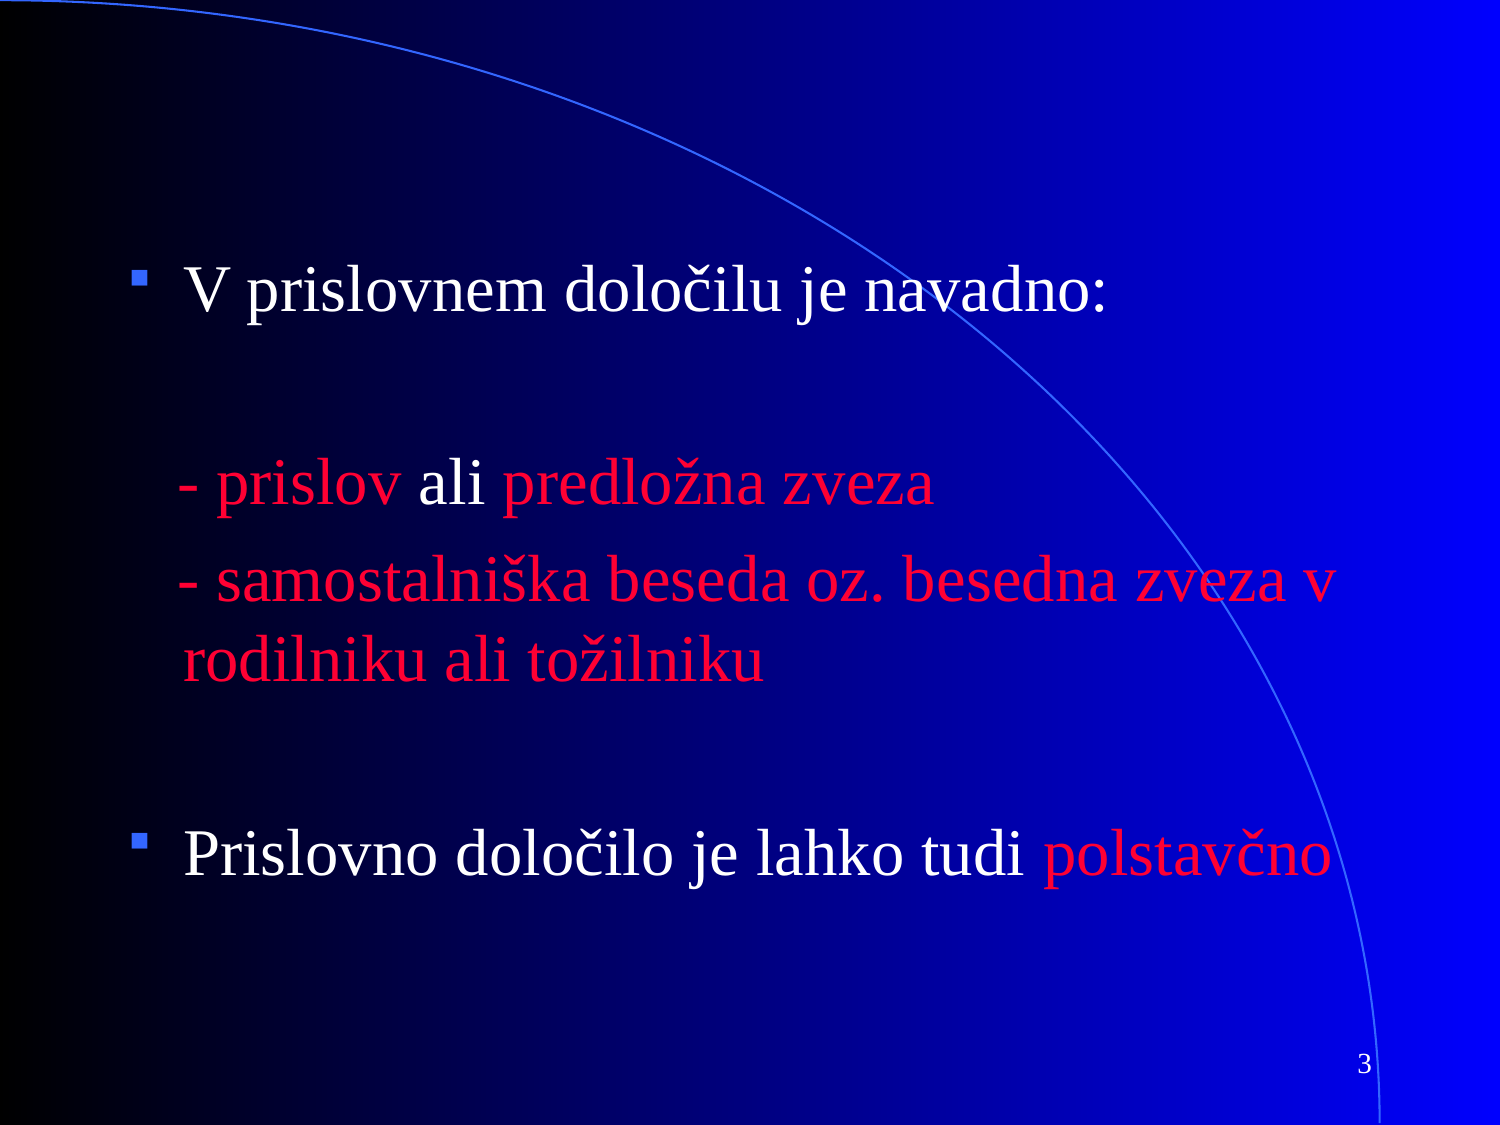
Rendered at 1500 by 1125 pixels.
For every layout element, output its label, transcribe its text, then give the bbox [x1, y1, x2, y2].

slide_number <number> [1074, 1090, 1388, 1100]
list V prislovnem določilu je navadno: - prislov ali predložna zveza - samostalniška beseda oz. besedna zveza v rodilniku ali tožilniku Prislovno določilo je lahko tudi polstavčno [112, 237, 1388, 1090]
